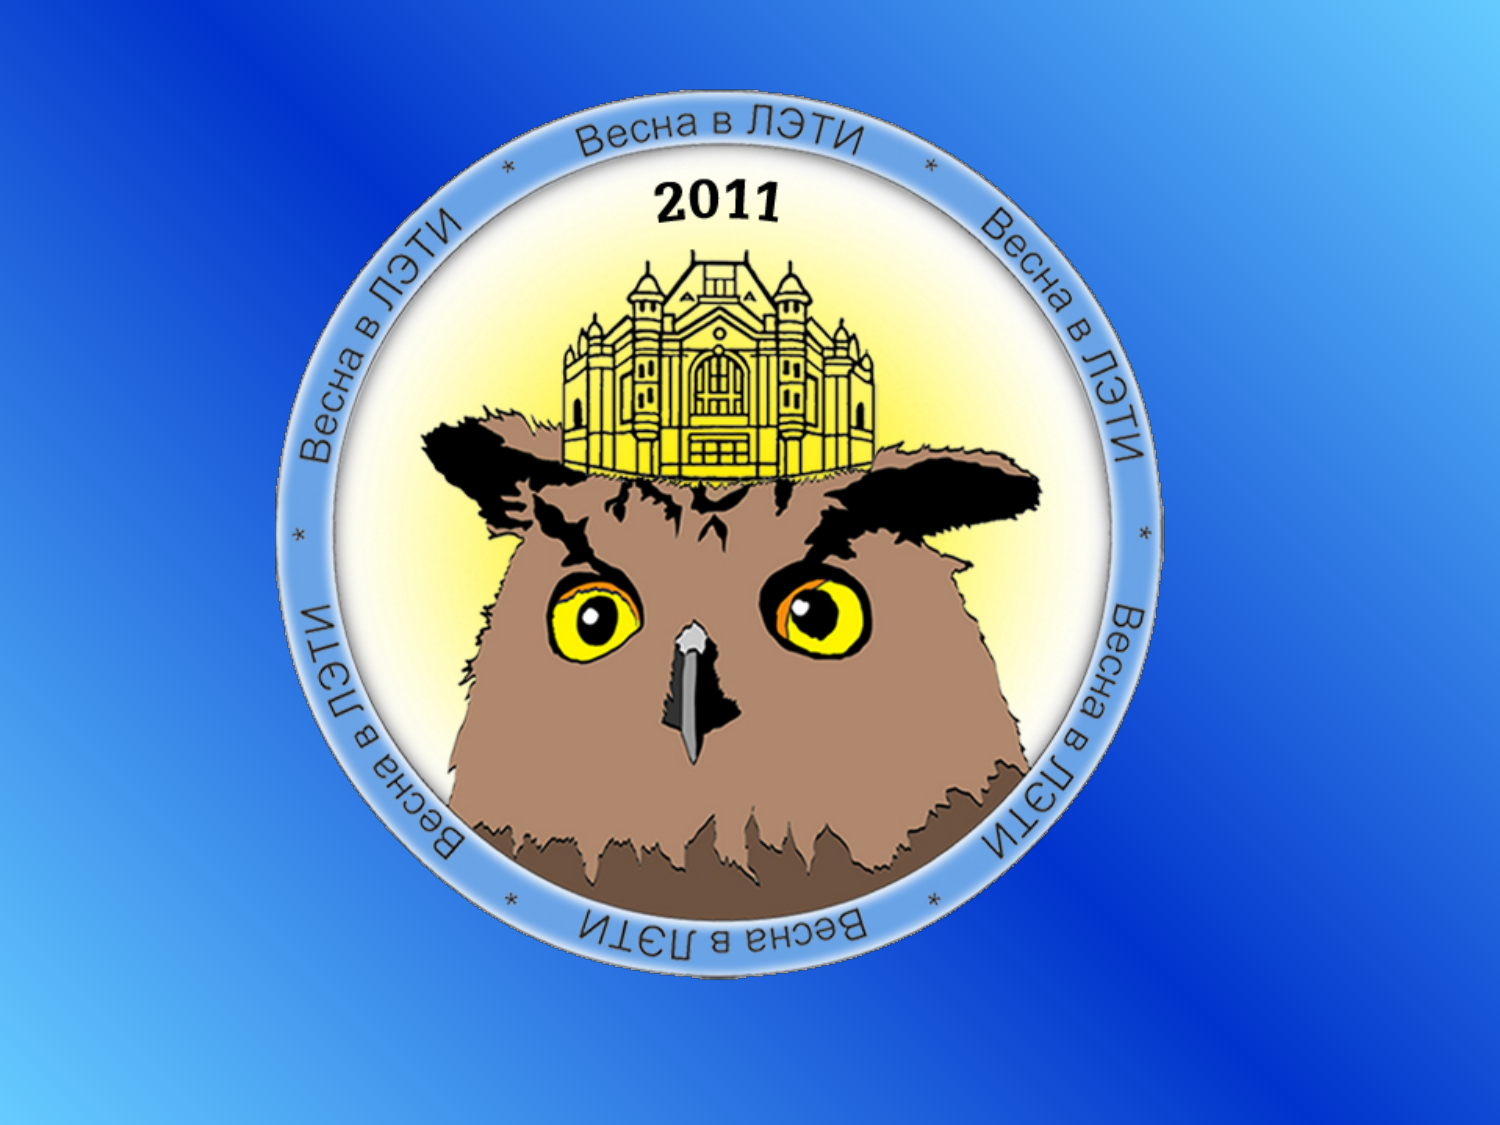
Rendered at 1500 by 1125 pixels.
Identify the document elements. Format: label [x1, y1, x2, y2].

picture [249, 54, 1500, 1027]
